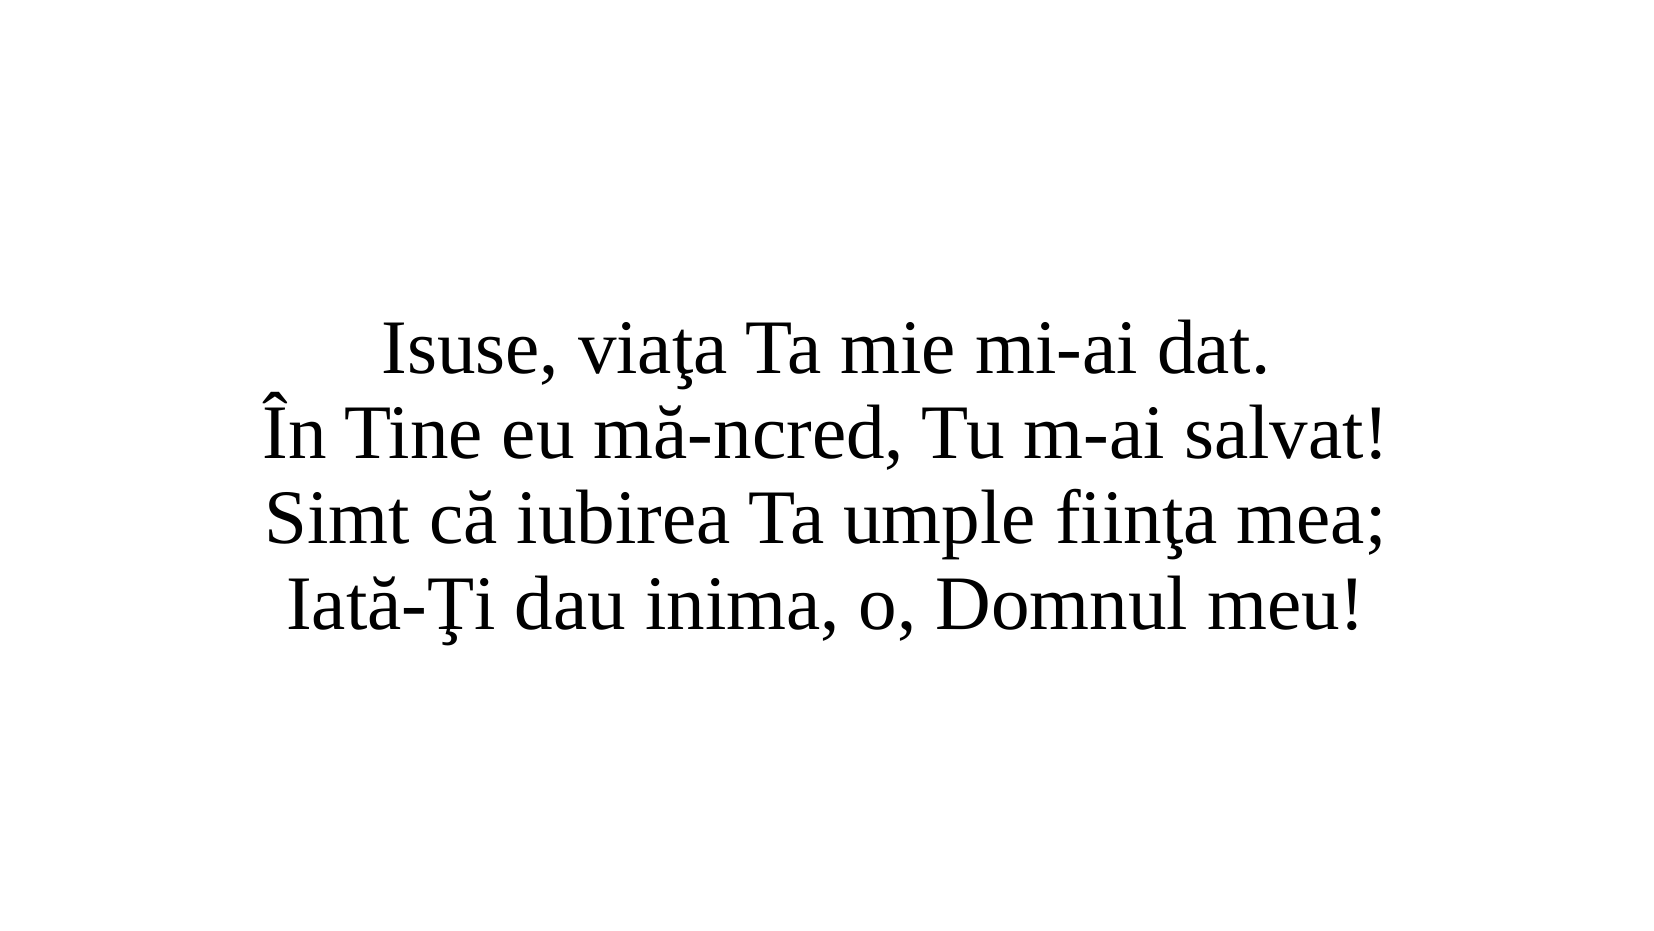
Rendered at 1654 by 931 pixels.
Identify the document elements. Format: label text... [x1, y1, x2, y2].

subtitle Isuse, viaţa Ta mie mi-ai dat. În Tine eu mă-ncred, Tu m-ai salvat! Simt că iubirea Ta umple fiinţa mea; Iată-Ţi dau inima, o, Domnul meu! [165, 205, 1489, 745]
